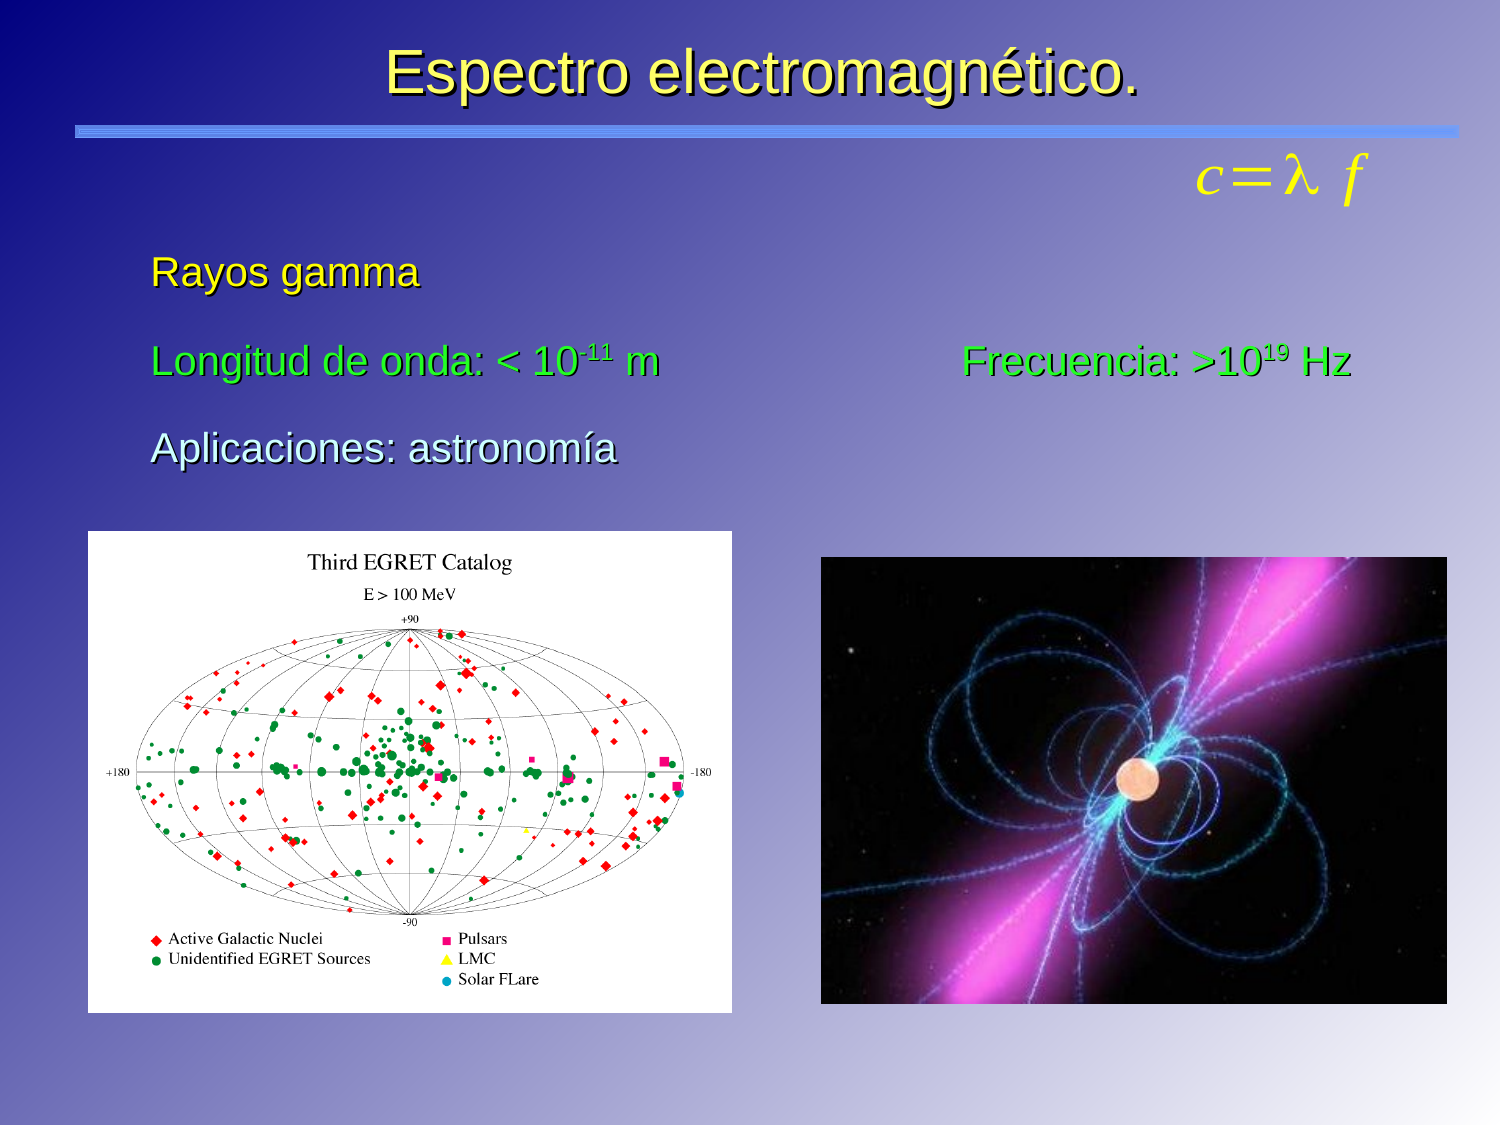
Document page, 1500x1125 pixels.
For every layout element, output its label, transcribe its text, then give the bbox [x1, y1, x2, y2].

text_box Rayos gamma [88, 237, 886, 325]
picture [821, 557, 1447, 1004]
text_box Aplicaciones: astronomía [88, 413, 886, 501]
picture [88, 531, 732, 1013]
text_box Espectro electromagnético. [50, 23, 1476, 114]
text_box Longitud de onda: < 10-11 m Frecuencia: >1019 Hz [88, 325, 1418, 384]
chart [1181, 140, 1390, 207]
text_box [75, 125, 1460, 138]
